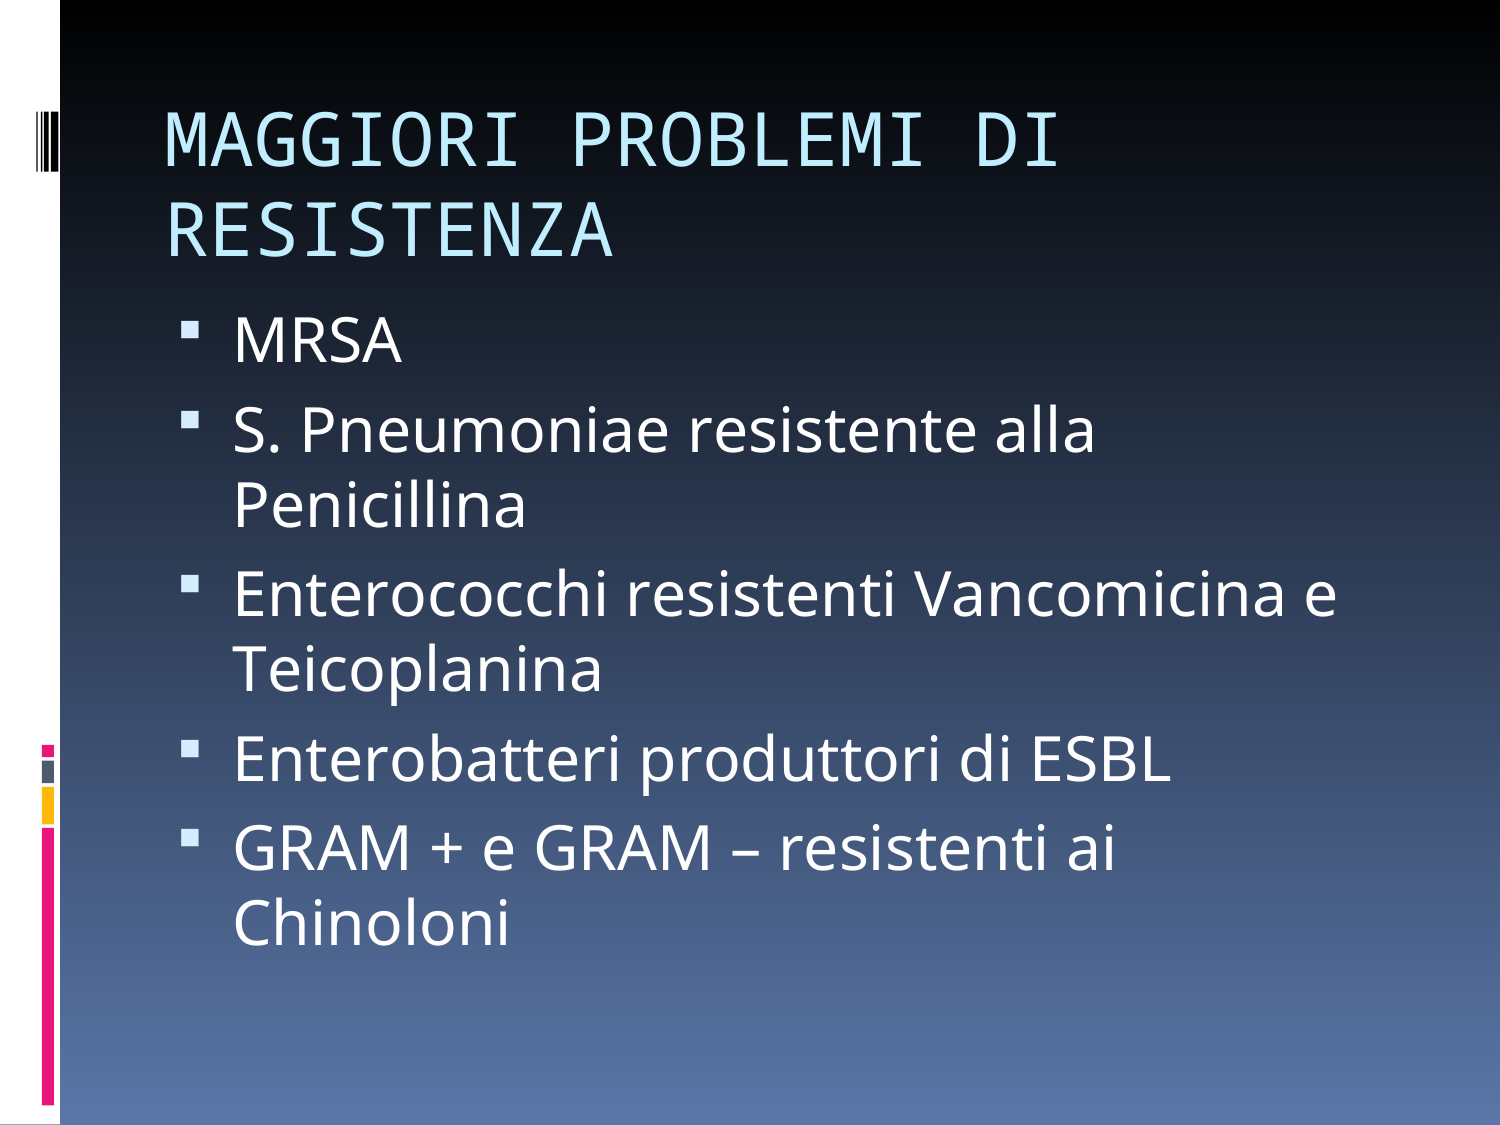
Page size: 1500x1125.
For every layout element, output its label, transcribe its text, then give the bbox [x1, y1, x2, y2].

list MRSA S. Pneumoniae resistente alla Penicillina Enterococchi resistenti Vancomicina e Teicoplanina Enterobatteri produttori di ESBL GRAM + e GRAM – resistenti ai Chinoloni [150, 292, 1426, 1043]
title MAGGIORI PROBLEMI DI RESISTENZA [150, 84, 1426, 235]
